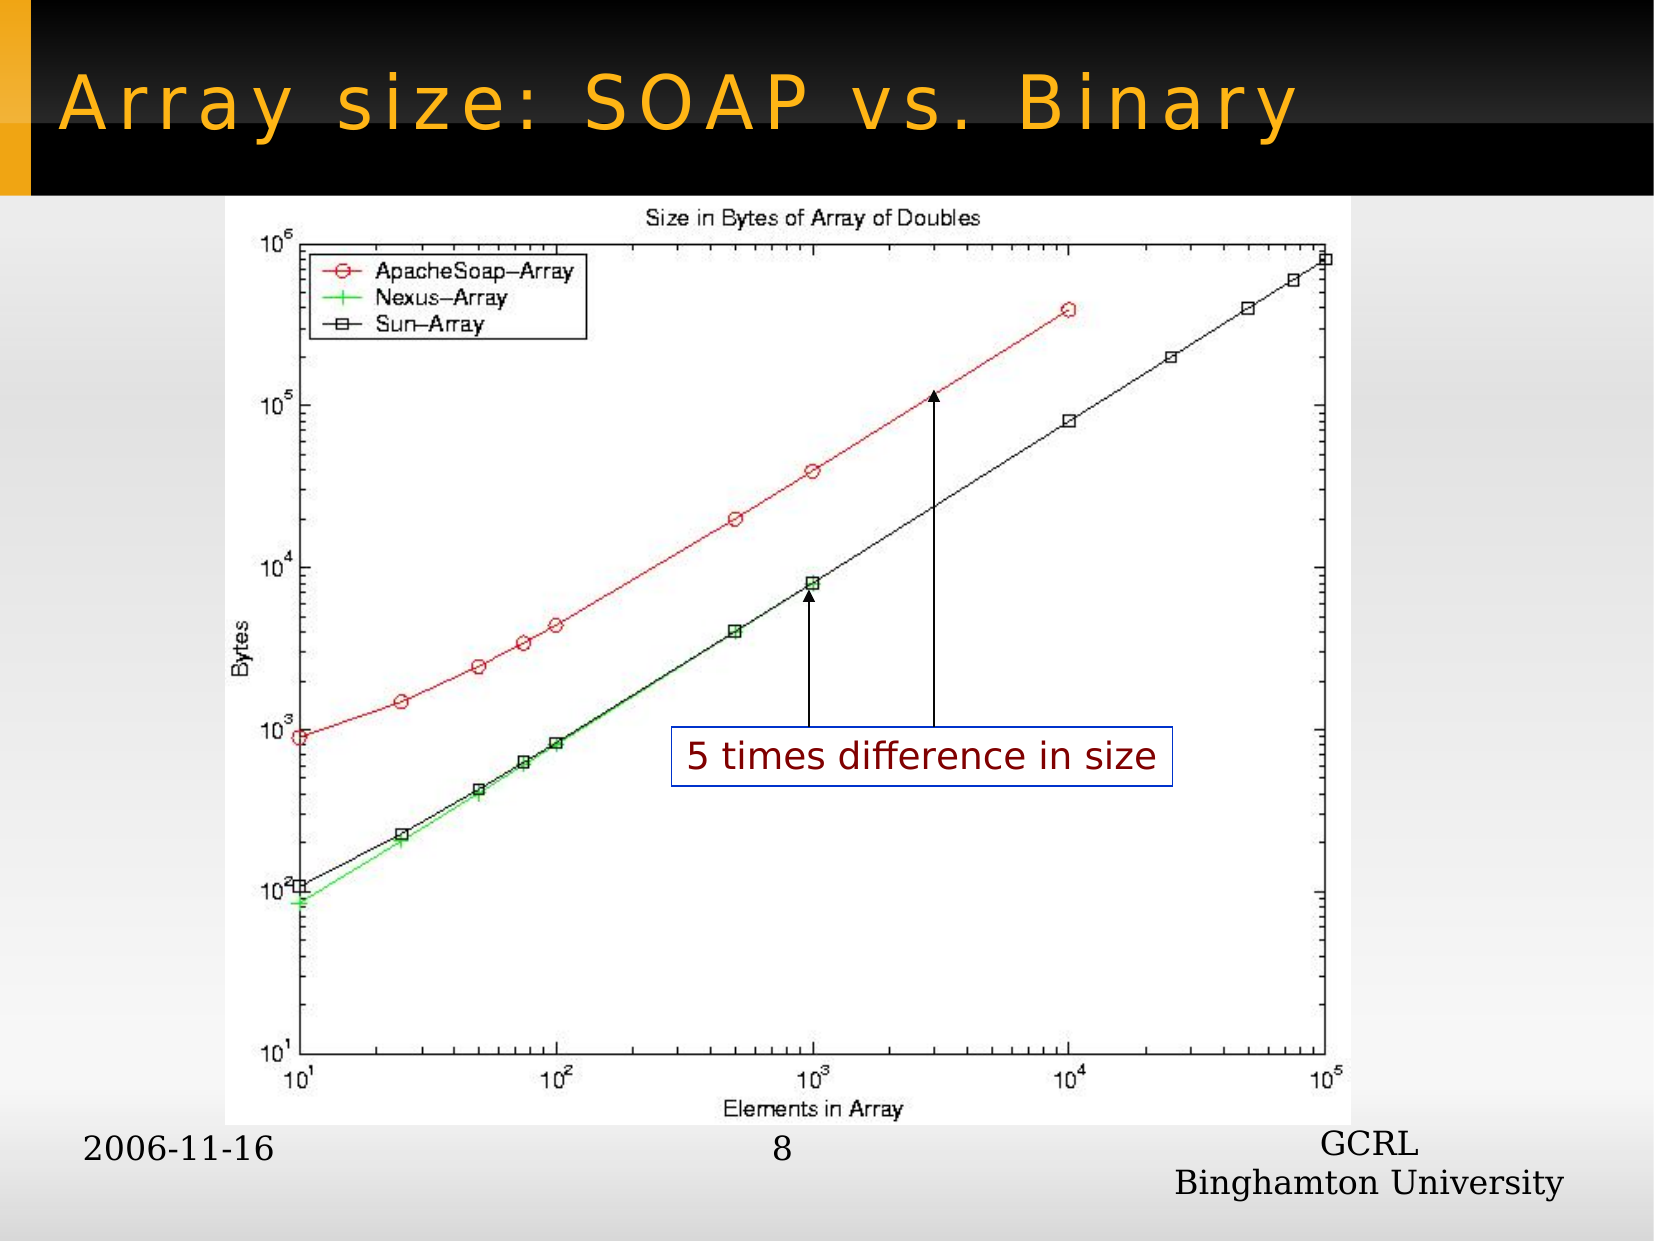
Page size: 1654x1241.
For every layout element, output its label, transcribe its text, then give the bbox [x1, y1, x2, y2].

title Array size: SOAP vs. Binary [59, 29, 1538, 178]
text_box 5 times difference in size [671, 727, 1173, 787]
picture [0, 0, 1654, 1241]
